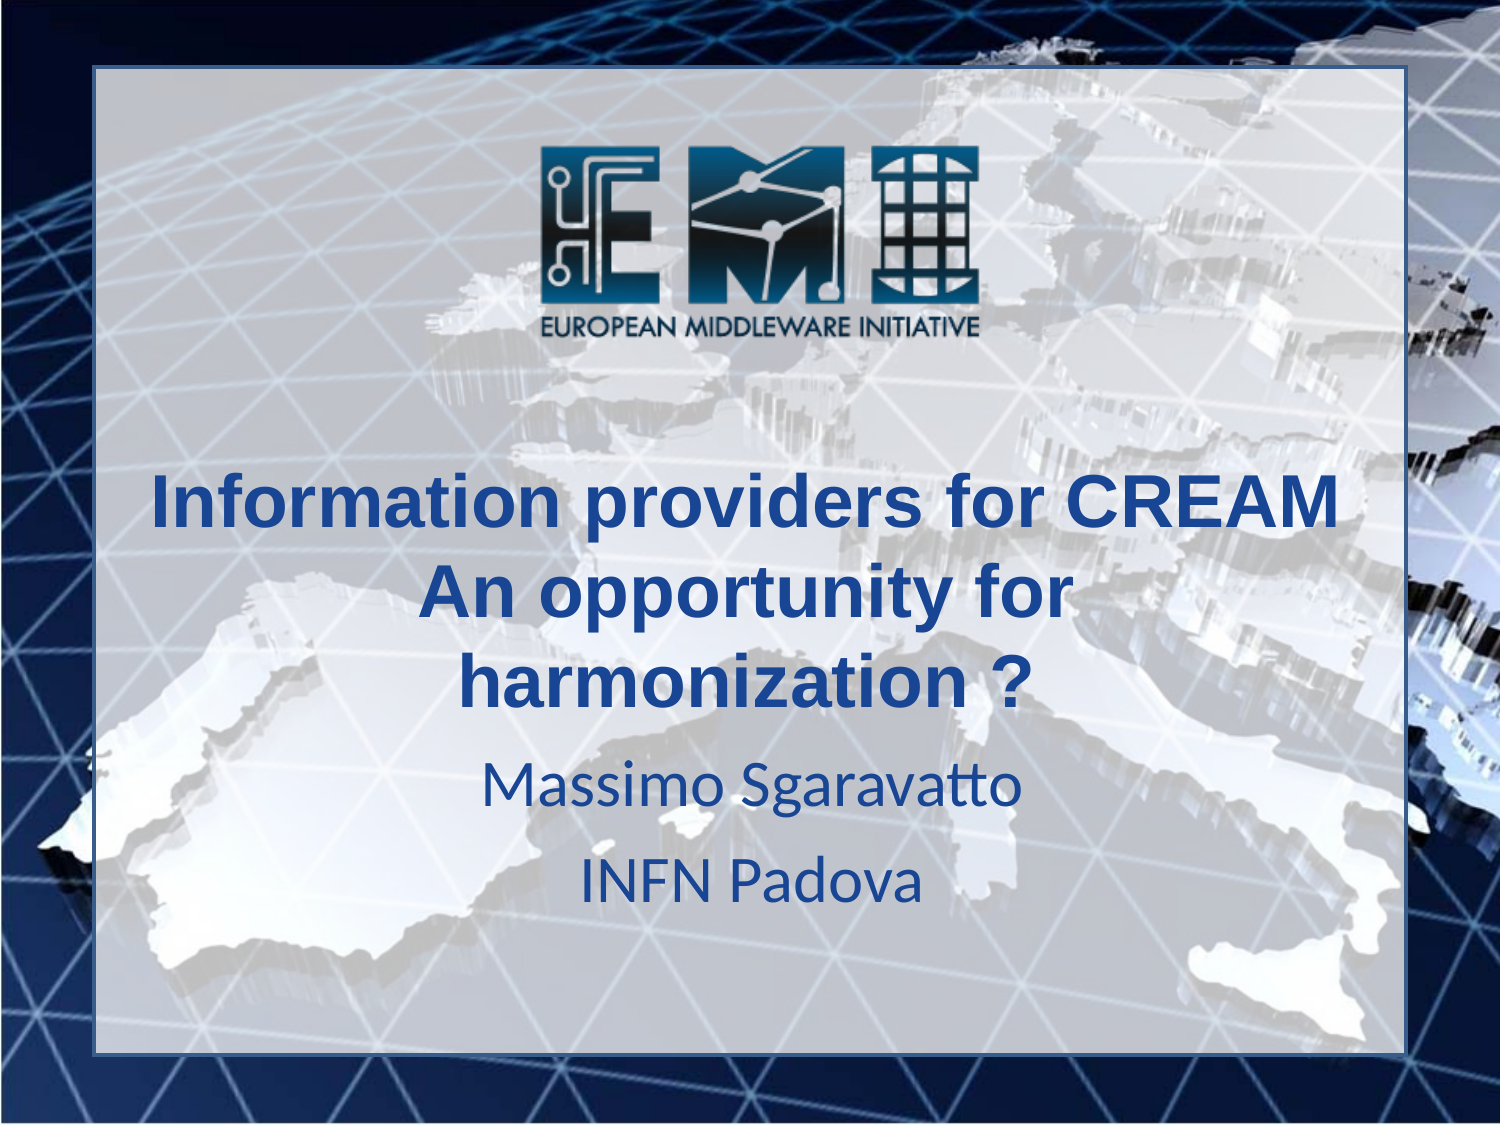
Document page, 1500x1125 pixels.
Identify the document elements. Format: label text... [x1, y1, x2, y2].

title Information providers for CREAM An opportunity for harmonization ? [109, 445, 1385, 731]
picture [0, 0, 1500, 1125]
text_box Massimo Sgaravatto INFN Padova [224, 732, 1280, 1020]
